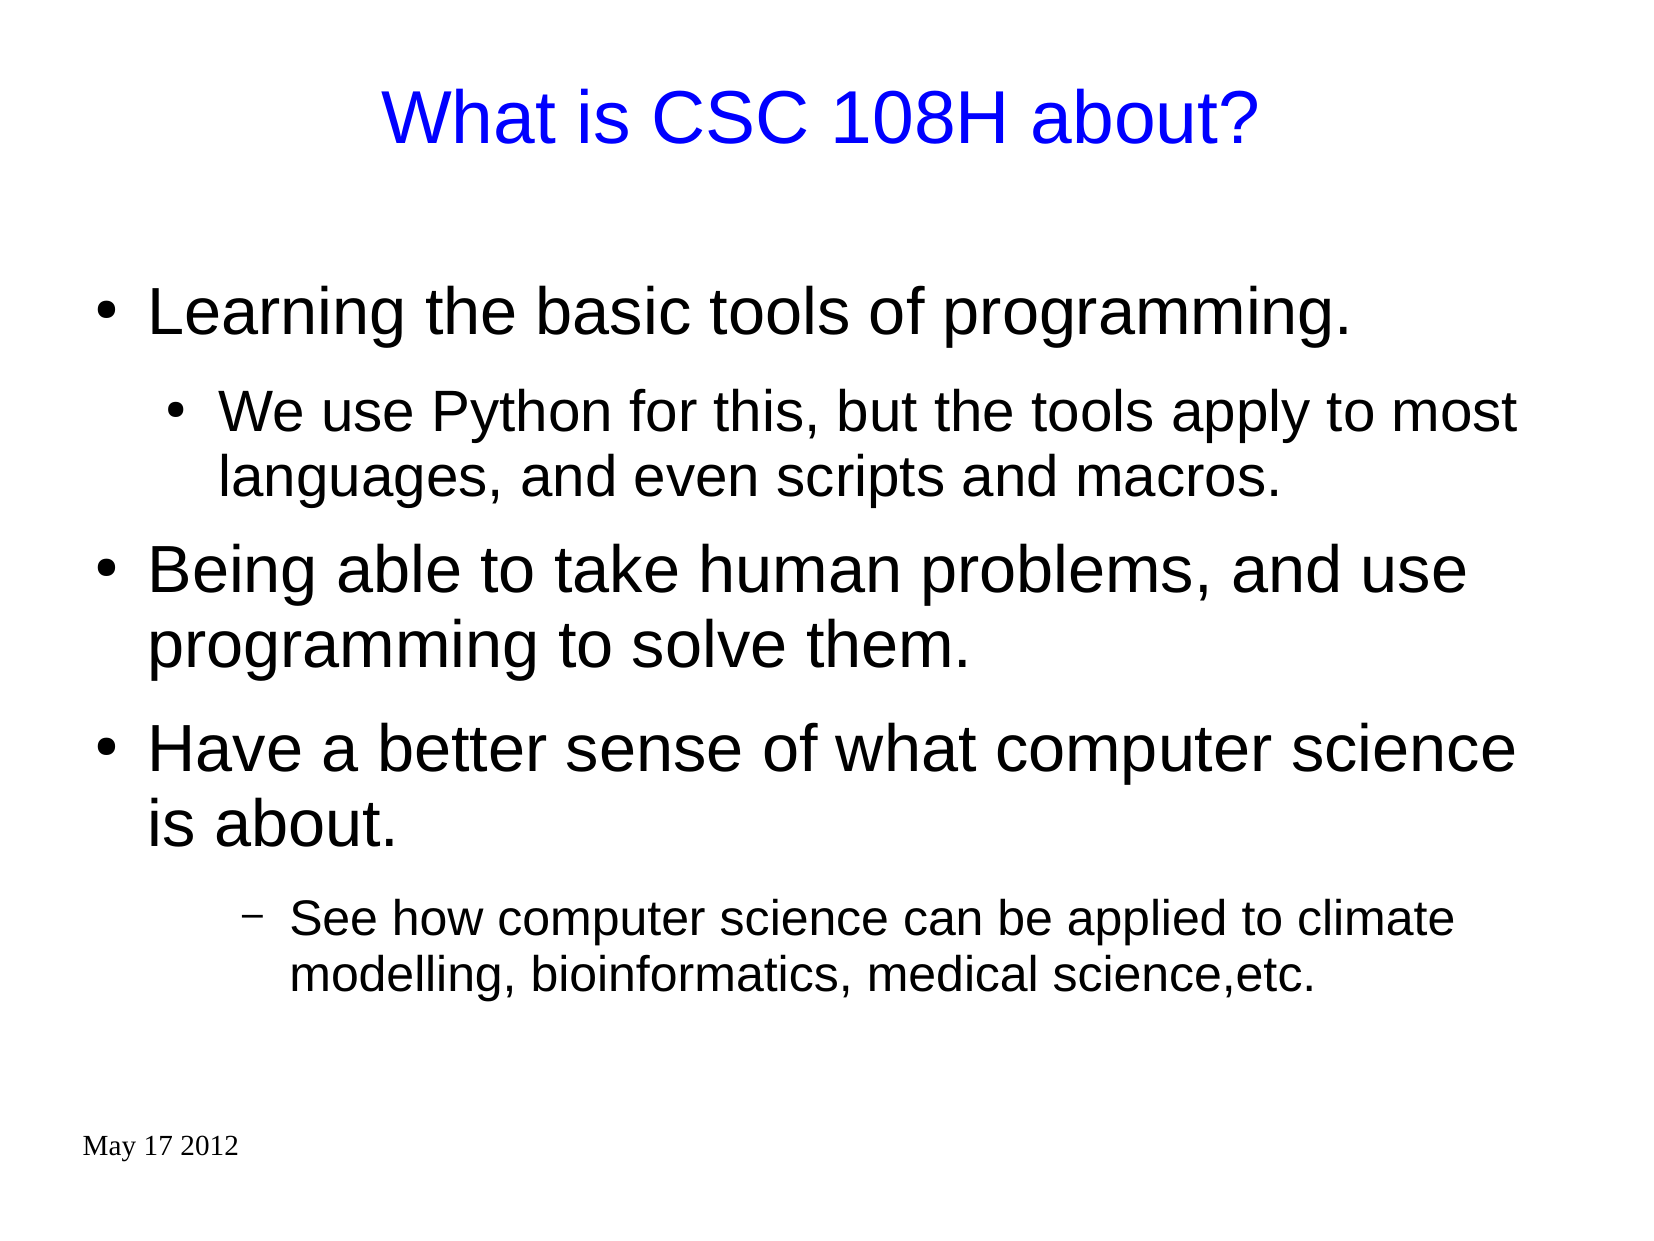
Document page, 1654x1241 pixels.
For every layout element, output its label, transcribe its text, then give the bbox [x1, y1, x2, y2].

list Learning the basic tools of programming. We use Python for this, but the tools apply to most languages, and even scripts and macros. Being able to take human problems, and use programming to solve them. Have a better sense of what computer science is about. See how computer science can be applied to climate modelling, bioinformatics, medical science,etc. [76, 274, 1565, 1093]
title What is CSC 108H about? [76, 58, 1565, 178]
